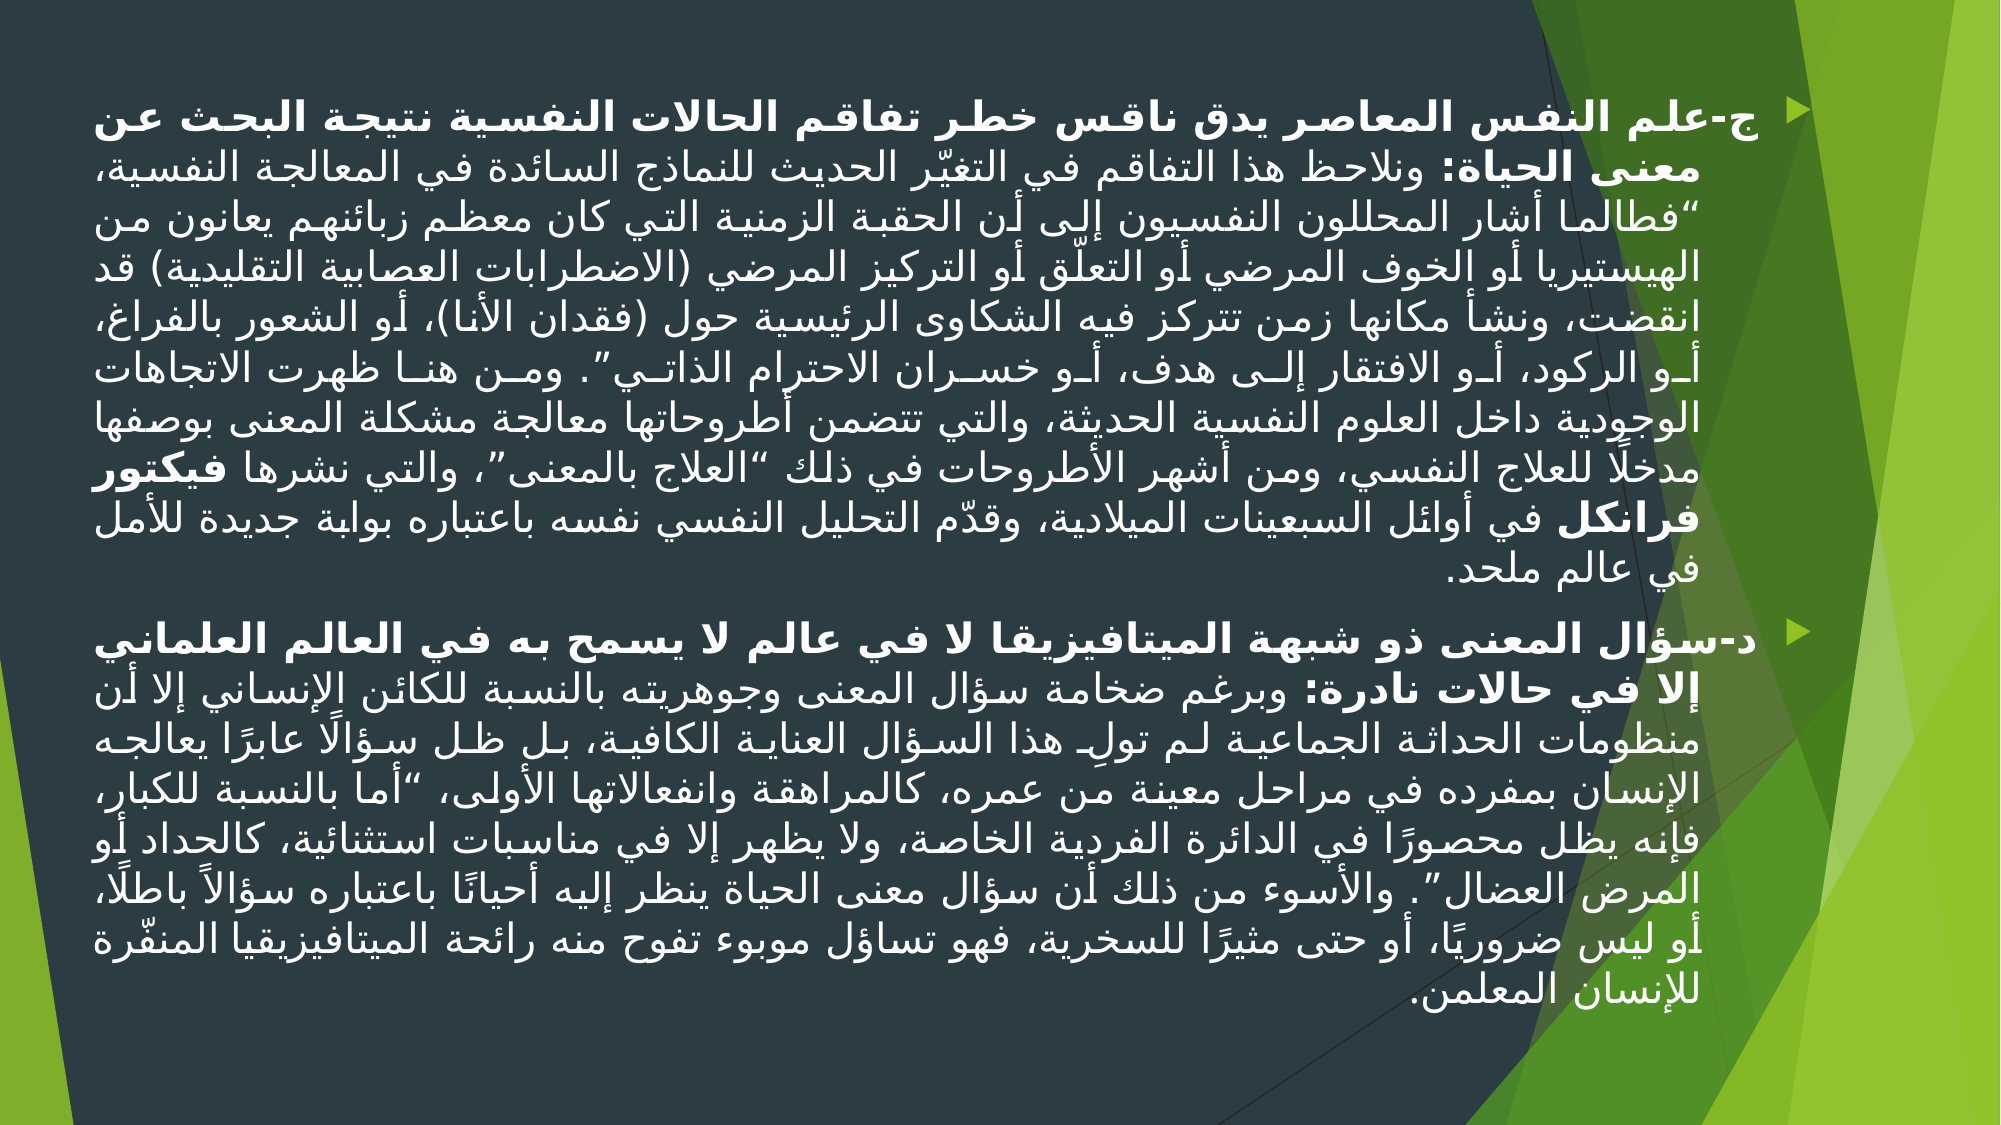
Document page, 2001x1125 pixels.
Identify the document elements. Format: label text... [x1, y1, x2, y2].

list ج-علم النفس المعاصر يدق ناقس خطر تفاقم الحالات النفسية نتيجة البحث عن معنى الحياة: ونلاحظ هذا التفاقم في التغيّر الحديث للنماذج السائدة في المعالجة النفسية، “فطالما أشار المحللون النفسيون إلى أن الحقبة الزمنية التي كان معظم زبائنهم يعانون من الهيستيريا أو الخوف المرضي أو التعلّق أو التركيز المرضي (الاضطرابات العصابية التقليدية) قد انقضت، ونشأ مكانها زمن تتركز فيه الشكاوى الرئيسية حول (فقدان الأنا)، أو الشعور بالفراغ، أو الركود، أو الافتقار إلى هدف، أو خسران الاحترام الذاتي”. ومن هنا ظهرت الاتجاهات الوجودية داخل العلوم النفسية الحديثة، والتي تتضمن أطروحاتها معالجة مشكلة المعنى بوصفها مدخلًا للعلاج النفسي، ومن أشهر الأطروحات في ذلك “العلاج بالمعنى”، والتي نشرها فيكتور فرانكل في أوائل السبعينات الميلادية، وقدّم التحليل النفسي نفسه باعتباره بوابة جديدة للأمل في عالم ملحد. د-سؤال المعنى ذو شبهة الميتافيزيقا لا في عالم لا يسمح به في العالم العلماني إلا في حالات نادرة: وبرغم ضخامة سؤال المعنى وجوهريته بالنسبة للكائن الإنساني إلا أن منظومات الحداثة الجماعية لم تولِ هذا السؤال العناية الكافية، بل ظل سؤالًا عابرًا يعالجه الإنسان بمفرده في مراحل معينة من عمره، كالمراهقة وانفعالاتها الأولى، “أما بالنسبة للكبار، فإنه يظل محصورًا في الدائرة الفردية الخاصة، ولا يظهر إلا في مناسبات استثنائية، كالحداد أو المرض العضال”. والأسوء من ذلك أن سؤال معنى الحياة ينظر إليه أحيانًا باعتباره سؤالاً باطلًا، أو ليس ضروريًا، أو حتى مثيرًا للسخرية، فهو تساؤل موبوء تفوح منه رائحة الميتافيزيقيا المنفّرة للإنسان المعلمن. [78, 82, 1830, 1046]
